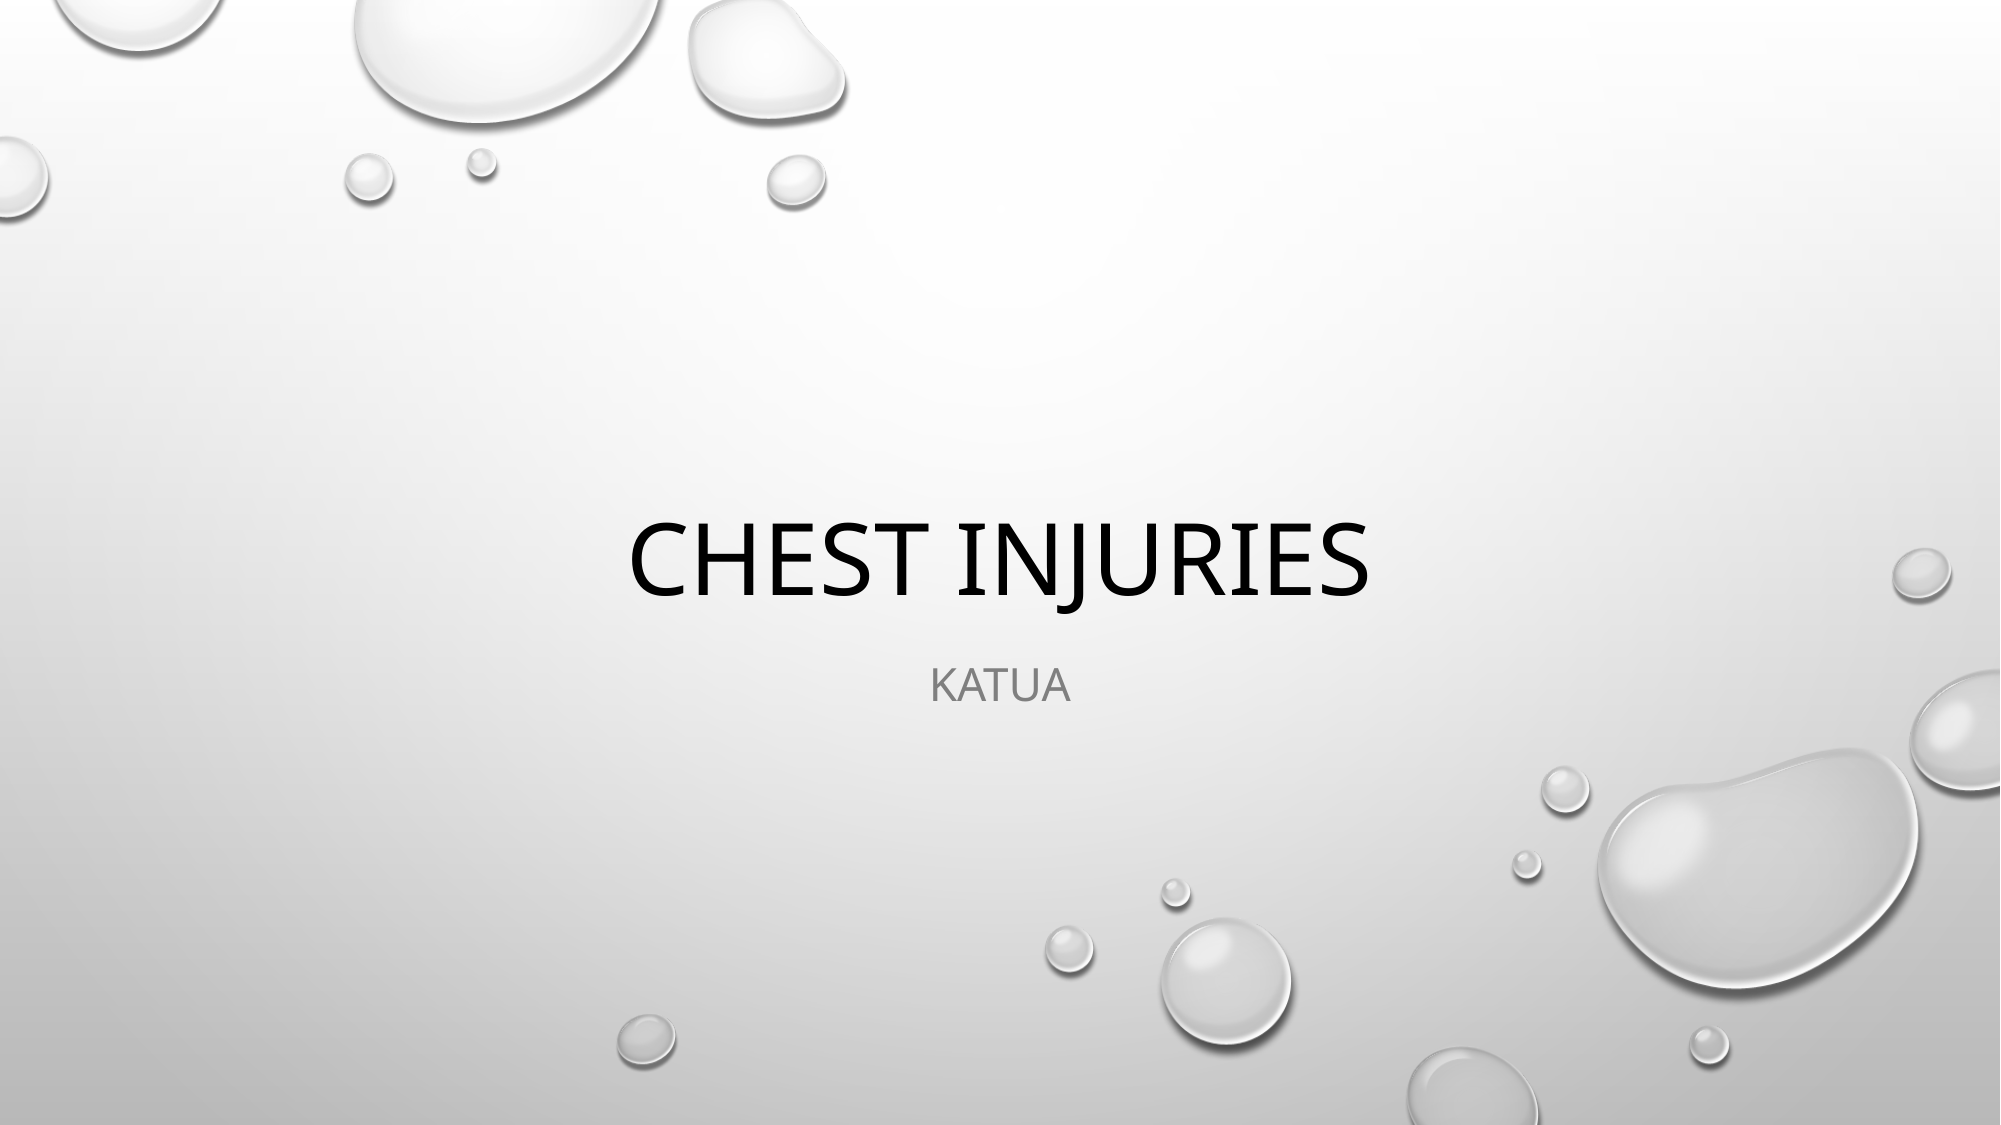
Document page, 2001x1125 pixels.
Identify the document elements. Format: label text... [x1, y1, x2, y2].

title CHEST INJURIES [287, 213, 1713, 625]
subtitle KATUA [287, 637, 1713, 863]
